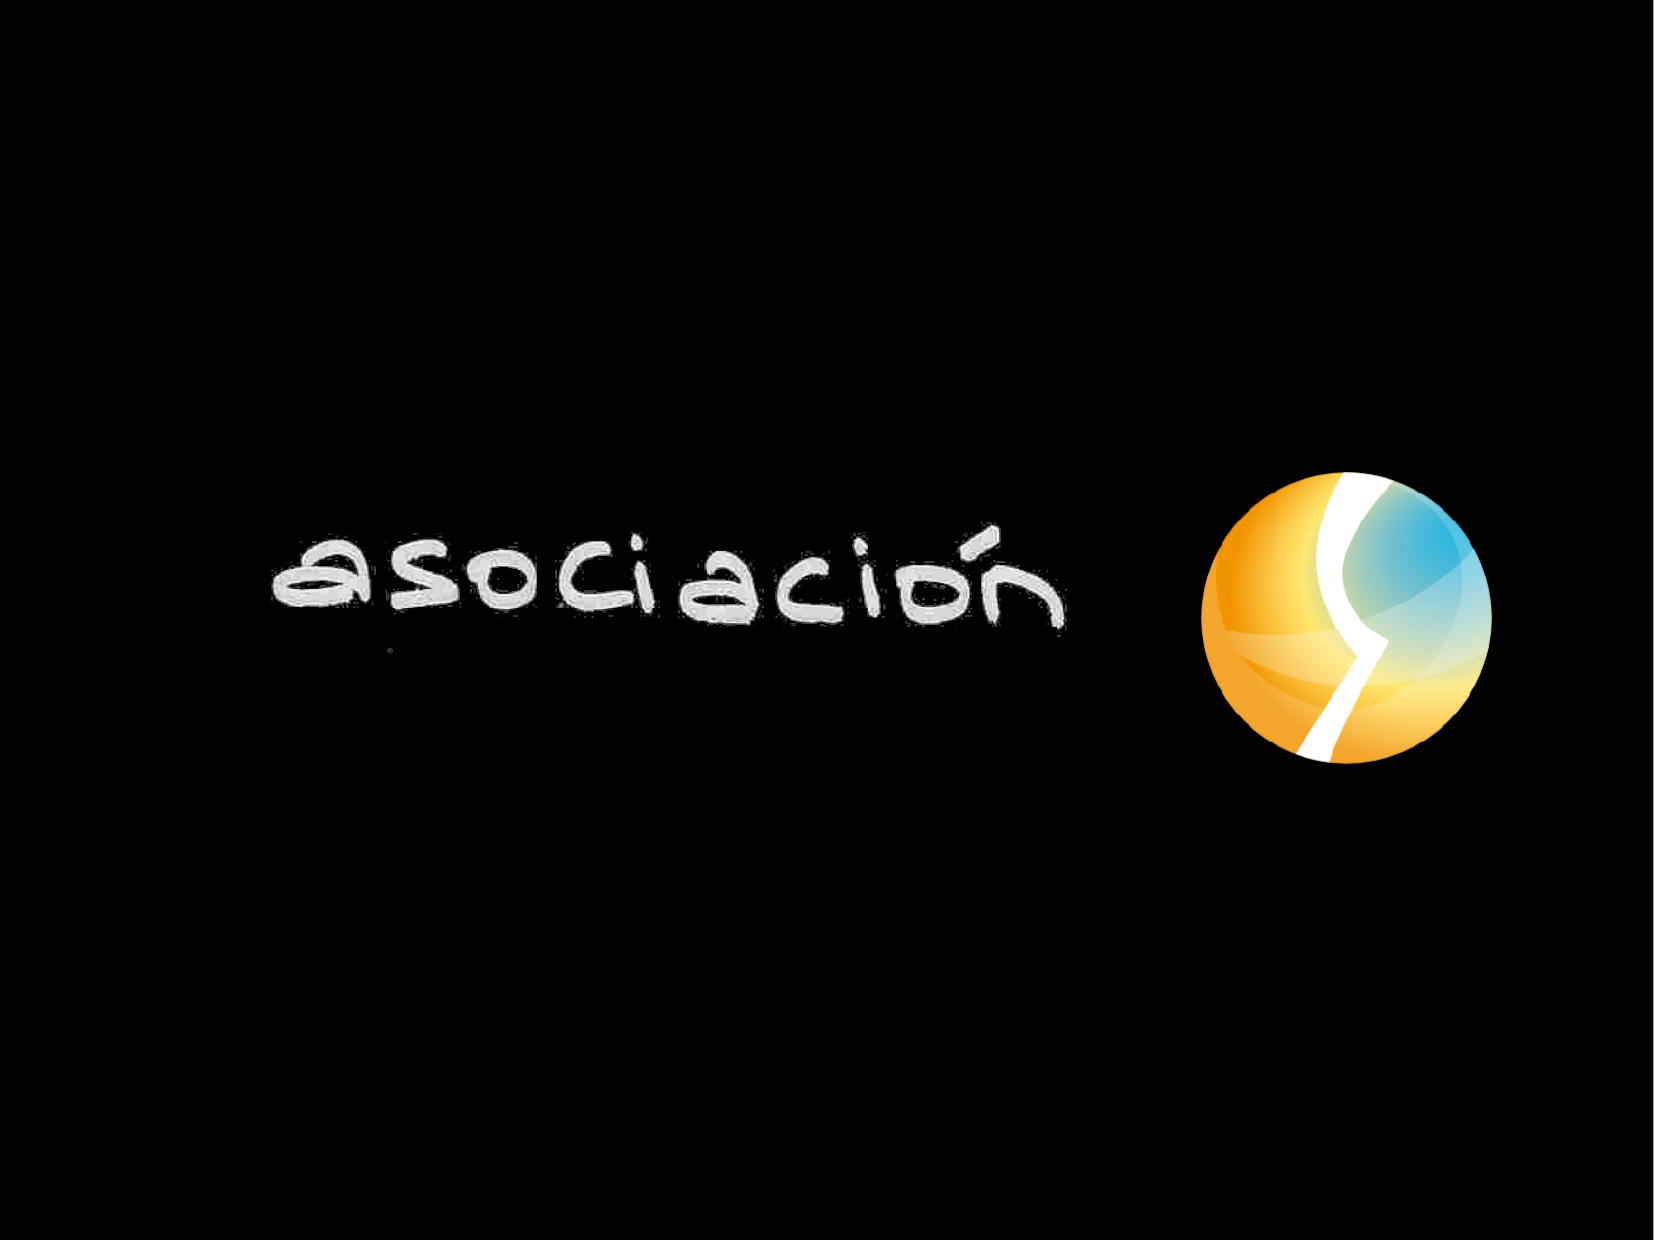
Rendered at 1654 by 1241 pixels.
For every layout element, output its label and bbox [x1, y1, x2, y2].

picture [221, 487, 1108, 665]
picture [1166, 437, 1526, 798]
